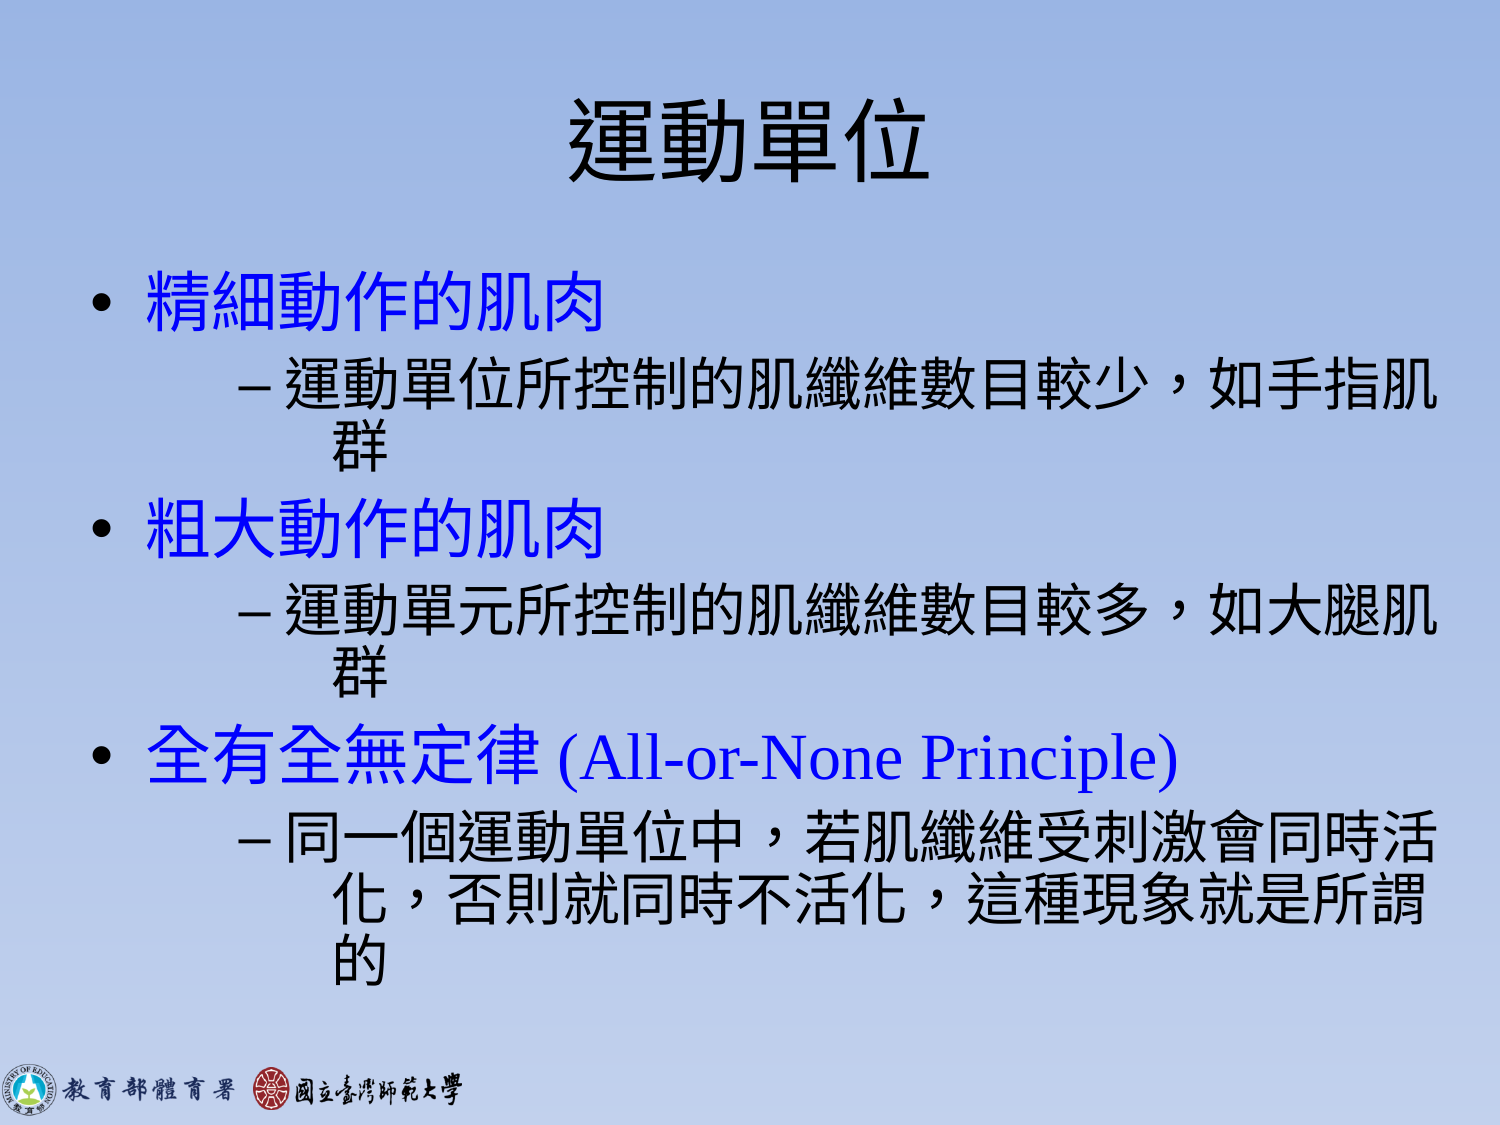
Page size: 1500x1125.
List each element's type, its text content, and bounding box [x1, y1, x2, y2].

title 運動單位 [75, 45, 1426, 233]
list 精細動作的肌肉 運動單位所控制的肌纖維數目較少，如手指肌群 粗大動作的肌肉 運動單元所控制的肌纖維數目較多，如大腿肌群 全有全無定律(All-or-None Principle) 同一個運動單位中，若肌纖維受刺激會同時活化，否則就同時不活化，這種現象就是所謂的 [75, 262, 1457, 1005]
